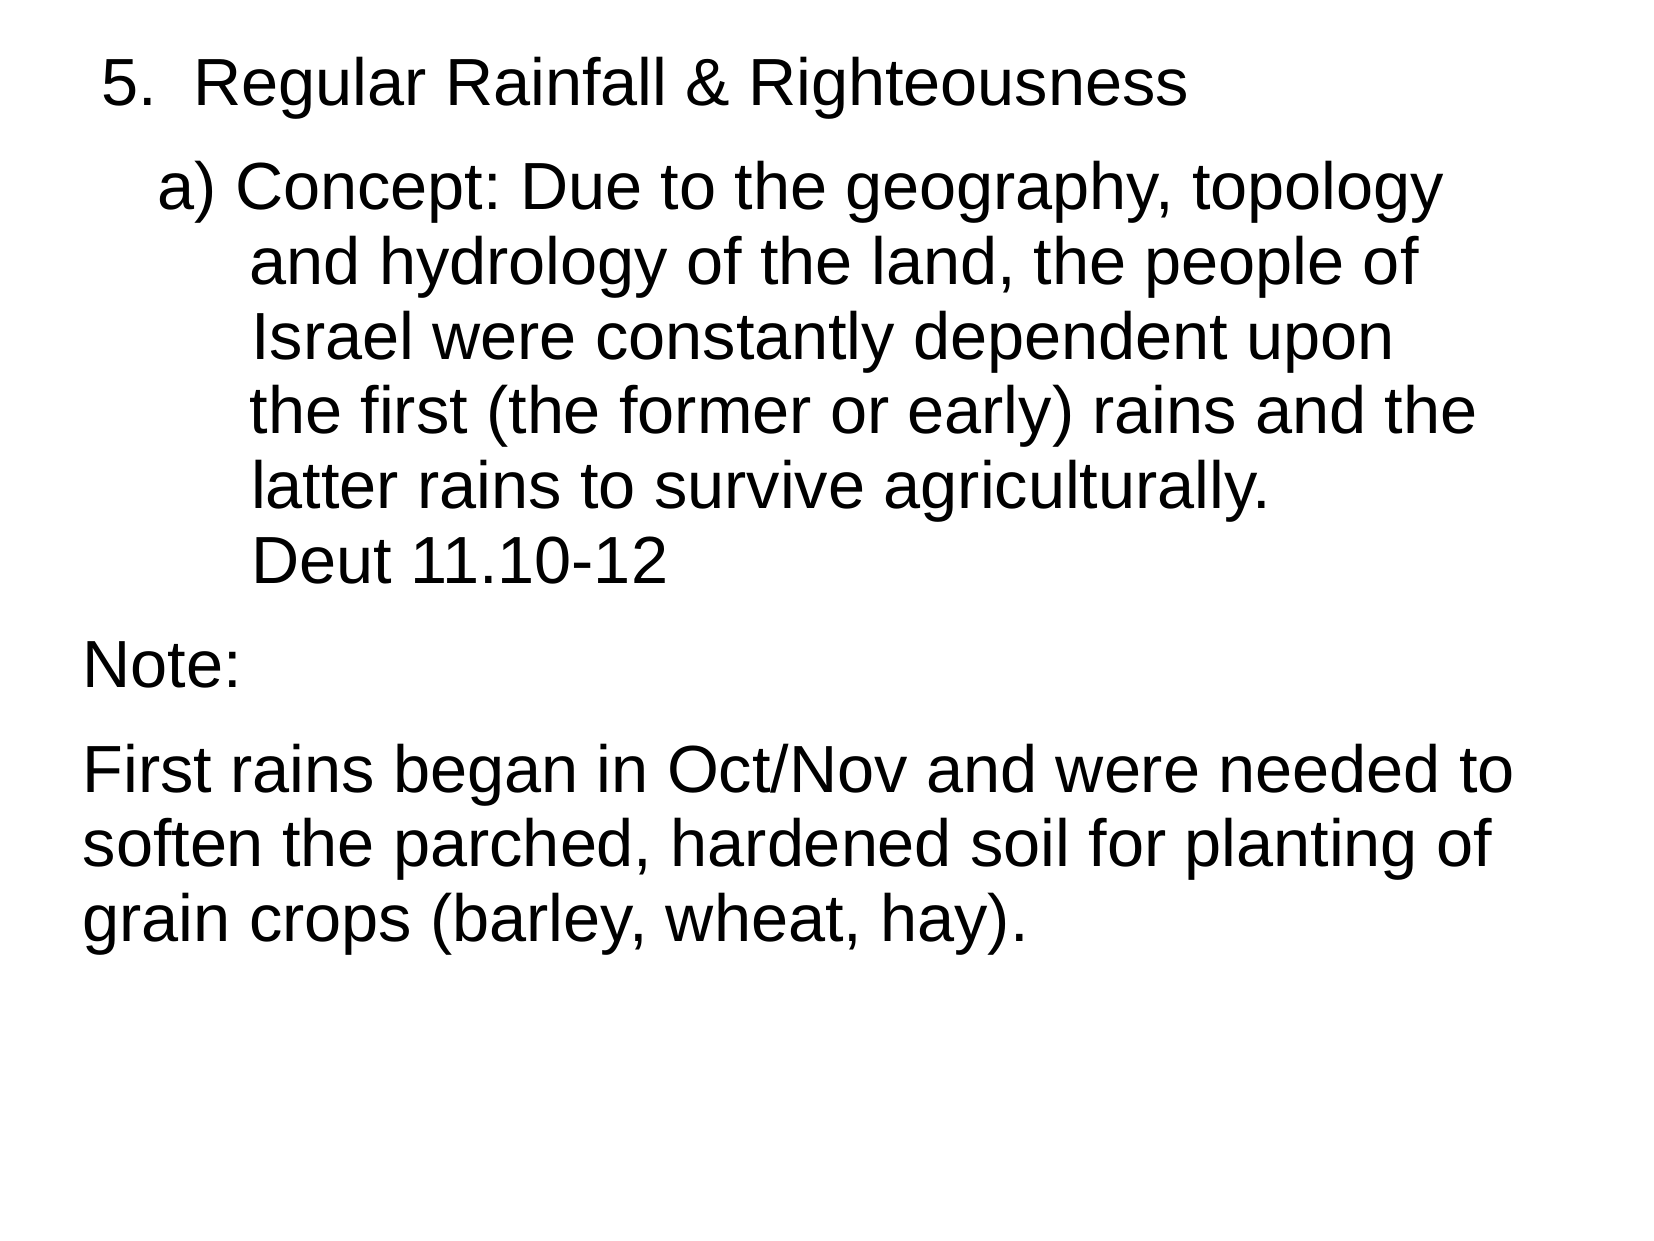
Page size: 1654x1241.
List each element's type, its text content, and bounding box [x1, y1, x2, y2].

list 5. Regular Rainfall & Righteousness a) Concept: Due to the geography, topology and hydrology of the land, the people of Israel were constantly dependent upon the first (the former or early) rains and the latter rains to survive agriculturally. Deut 11.10-12 Note: First rains began in Oct/Nov and were needed to soften the parched, hardened soil for planting of grain crops (barley, wheat, hay). [82, 45, 1538, 1171]
